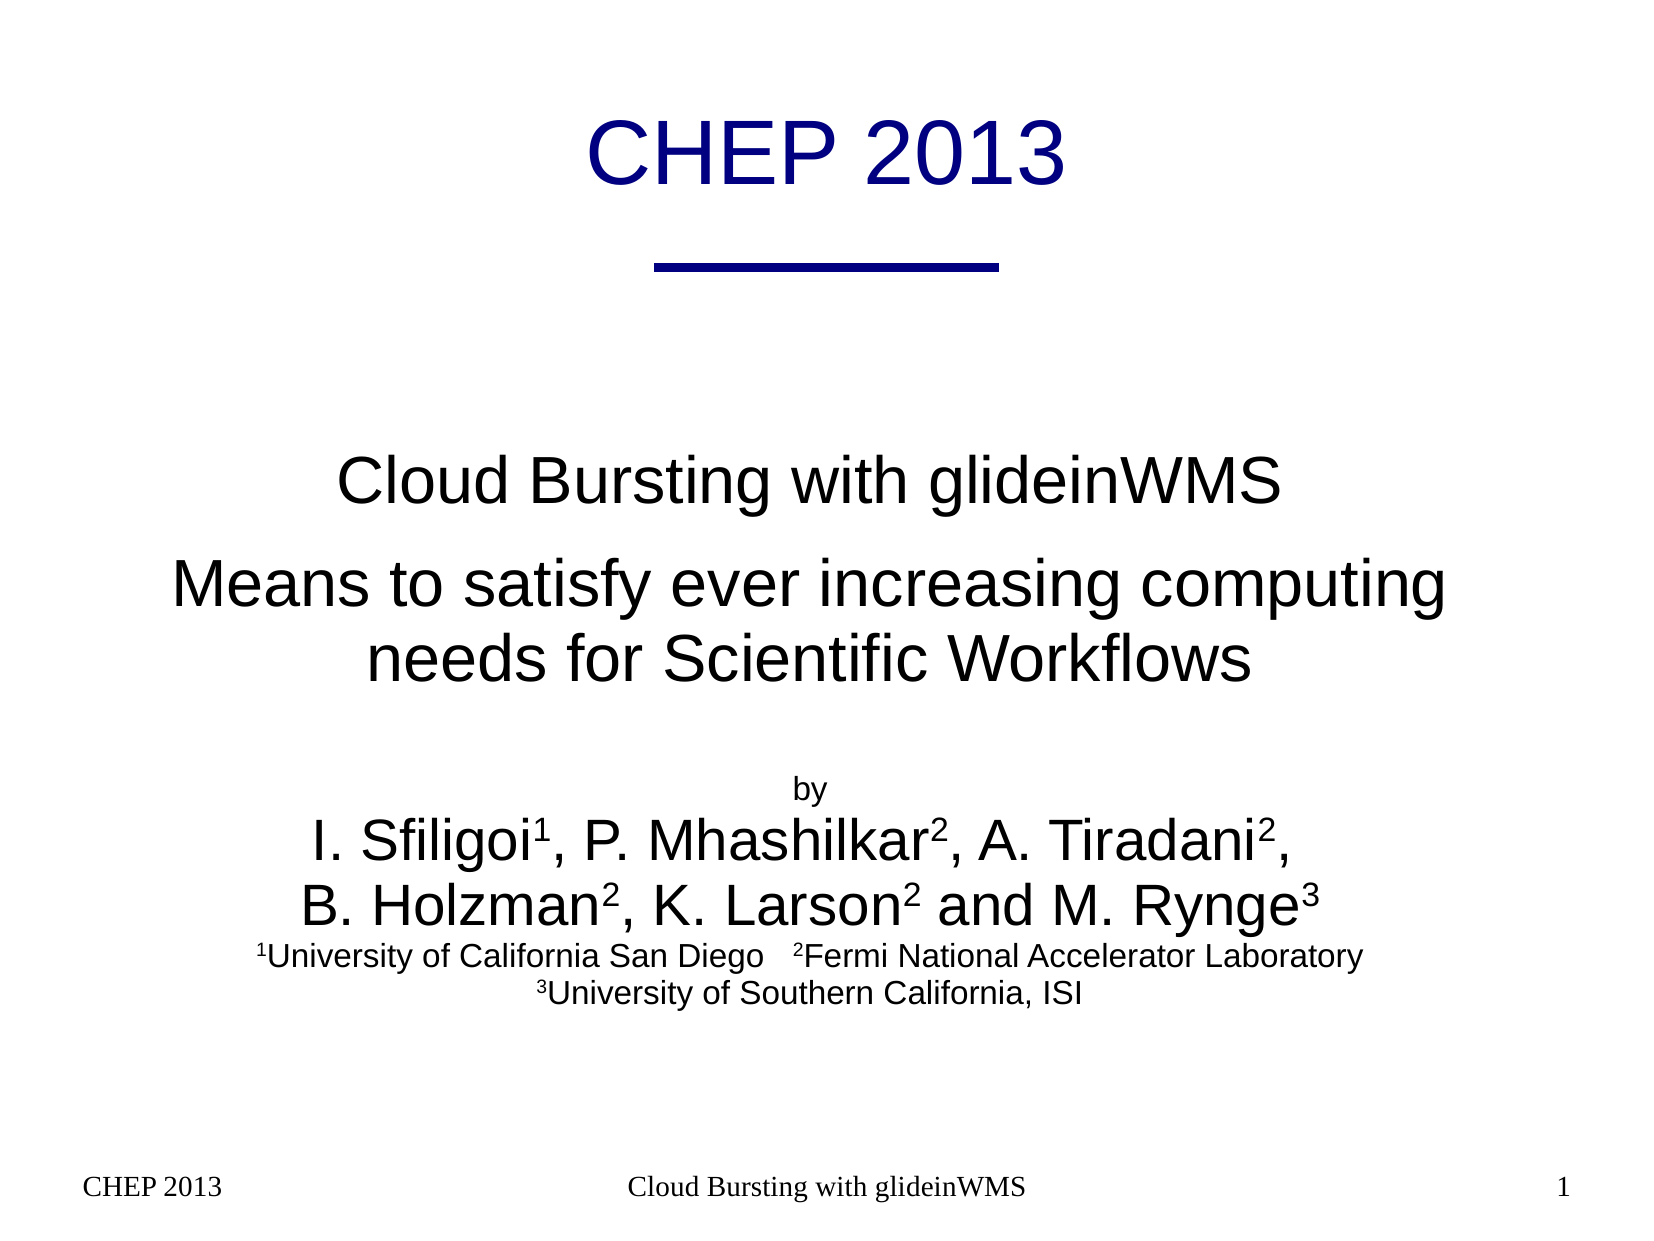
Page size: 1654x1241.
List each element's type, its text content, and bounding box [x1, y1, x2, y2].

title CHEP 2013 [82, 49, 1571, 257]
subtitle Cloud Bursting with glideinWMS Means to satisfy ever increasing computing needs for Scientific Workflows by I. Sfiligoi1, P. Mhashilkar2, A. Tiradani2, B. Holzman2, K. Larson2 and M. Rynge3 1University of California San Diego 2Fermi National Accelerator Laboratory 3University of Southern California, ISI [82, 315, 1538, 1141]
